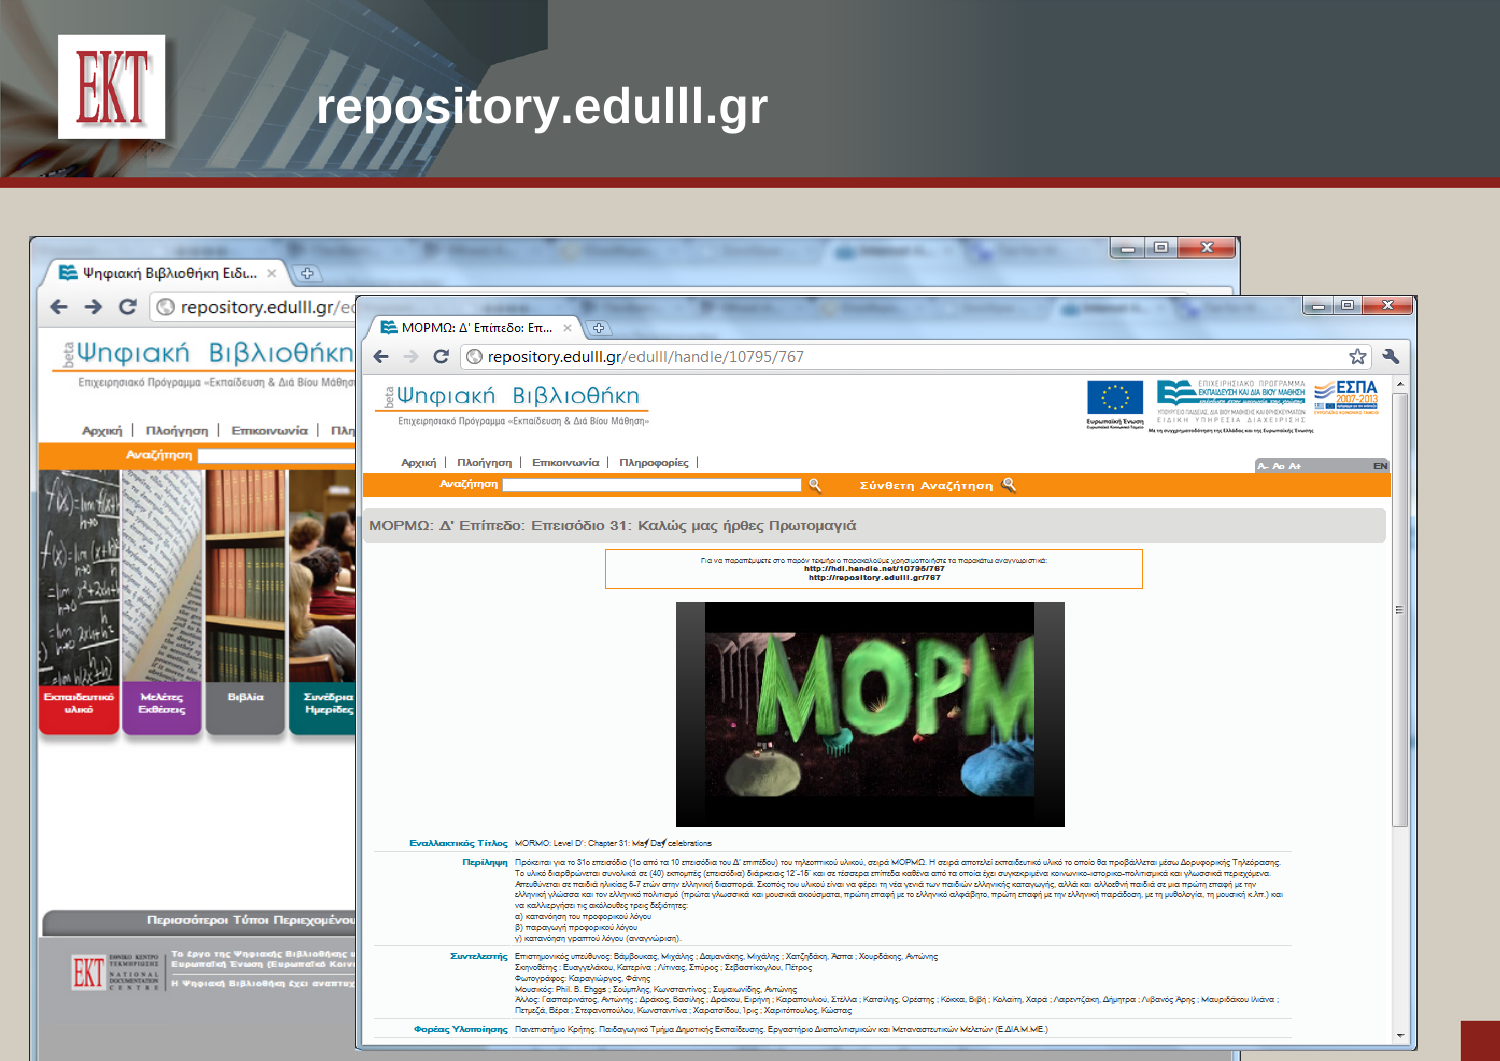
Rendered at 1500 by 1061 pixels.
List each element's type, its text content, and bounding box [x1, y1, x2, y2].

picture [0, 0, 1500, 1061]
title repository.edulll.gr [301, 42, 1426, 165]
